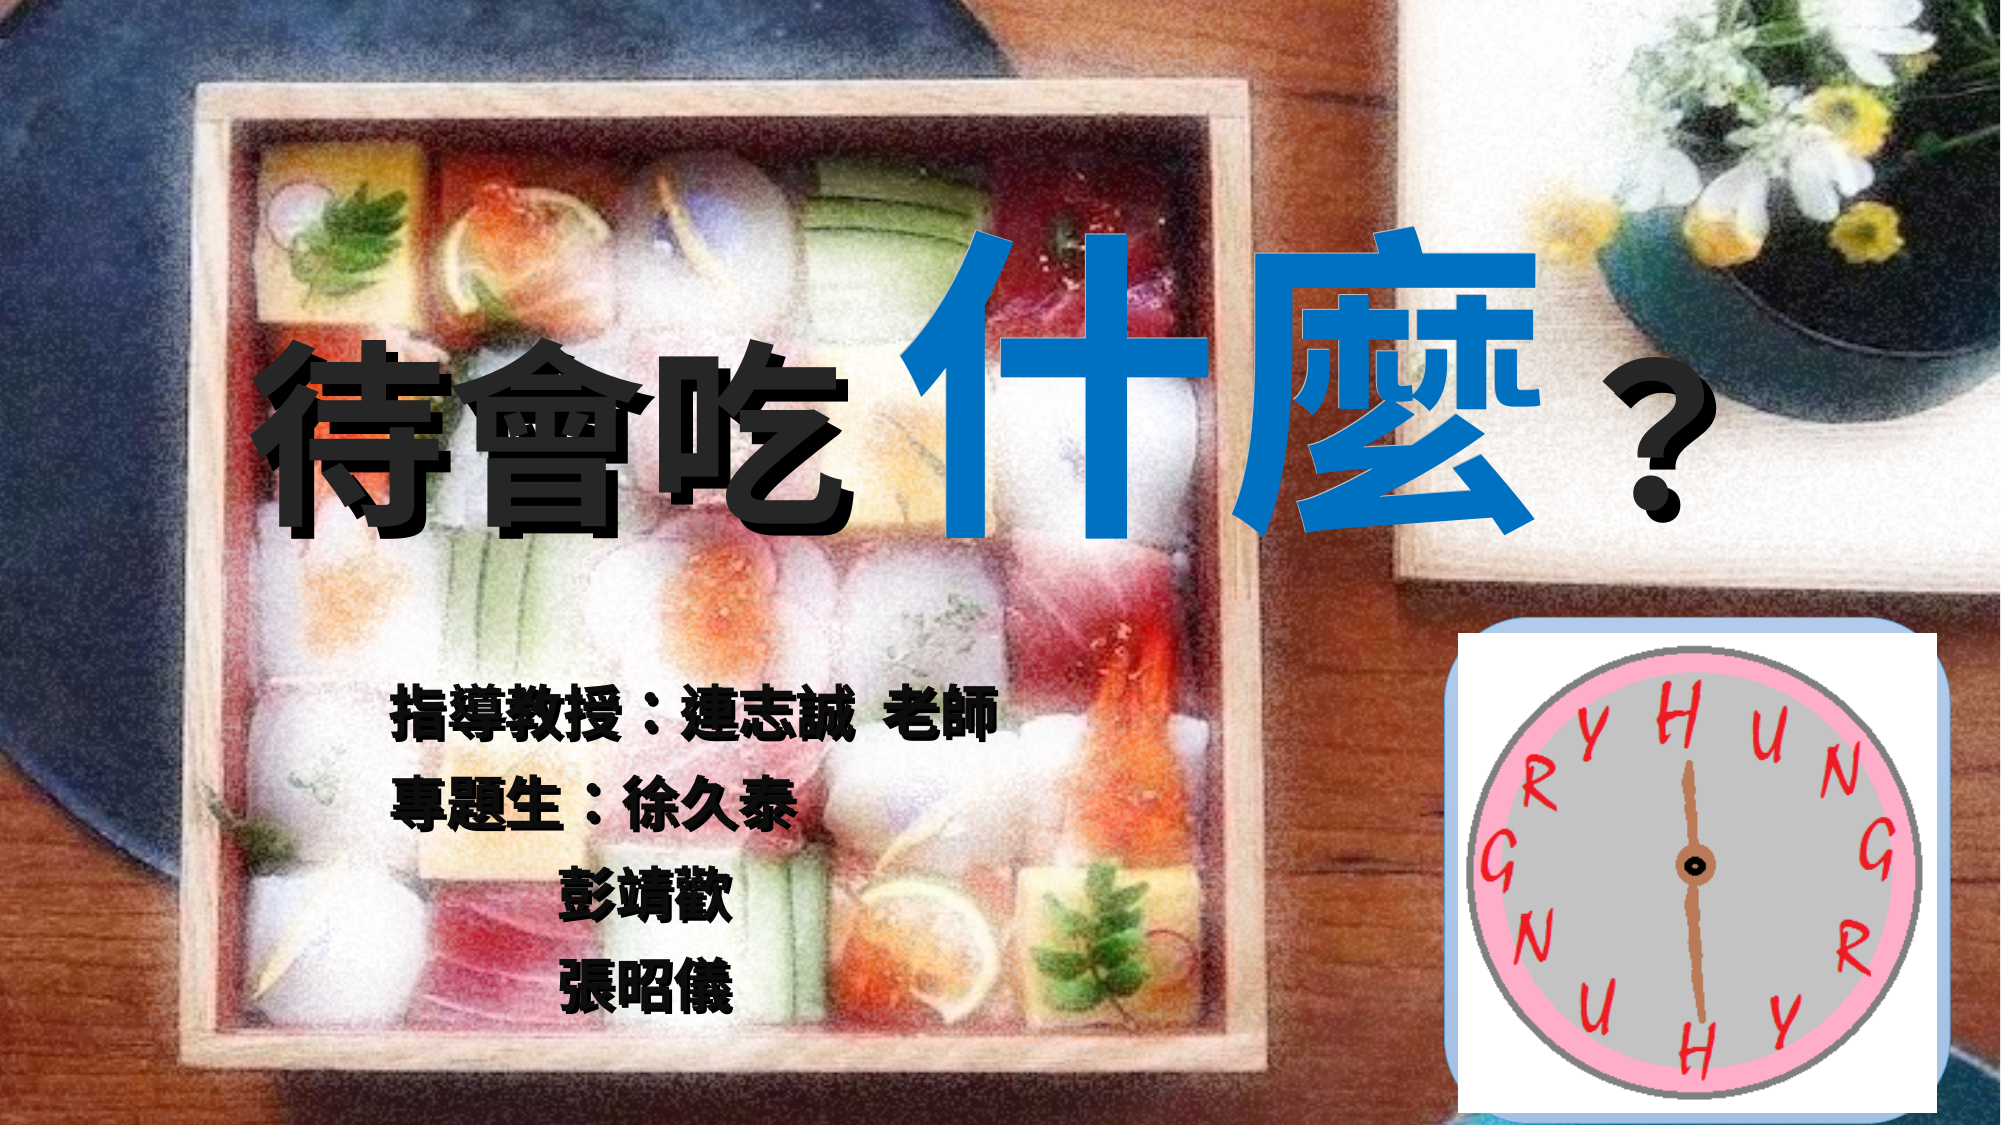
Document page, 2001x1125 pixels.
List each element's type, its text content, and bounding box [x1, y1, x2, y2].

picture [0, 0, 2000, 1125]
text_box [1937, 656, 1951, 1085]
text_box [1488, 1113, 1907, 1124]
text_box [1444, 655, 1458, 1085]
title 待會吃 什麼？ [110, 203, 1890, 589]
subtitle 指導教授：連志誠 老師 專題生：徐久泰 彭靖歡 張昭儀 [373, 667, 1130, 1013]
text_box [1479, 617, 1915, 633]
